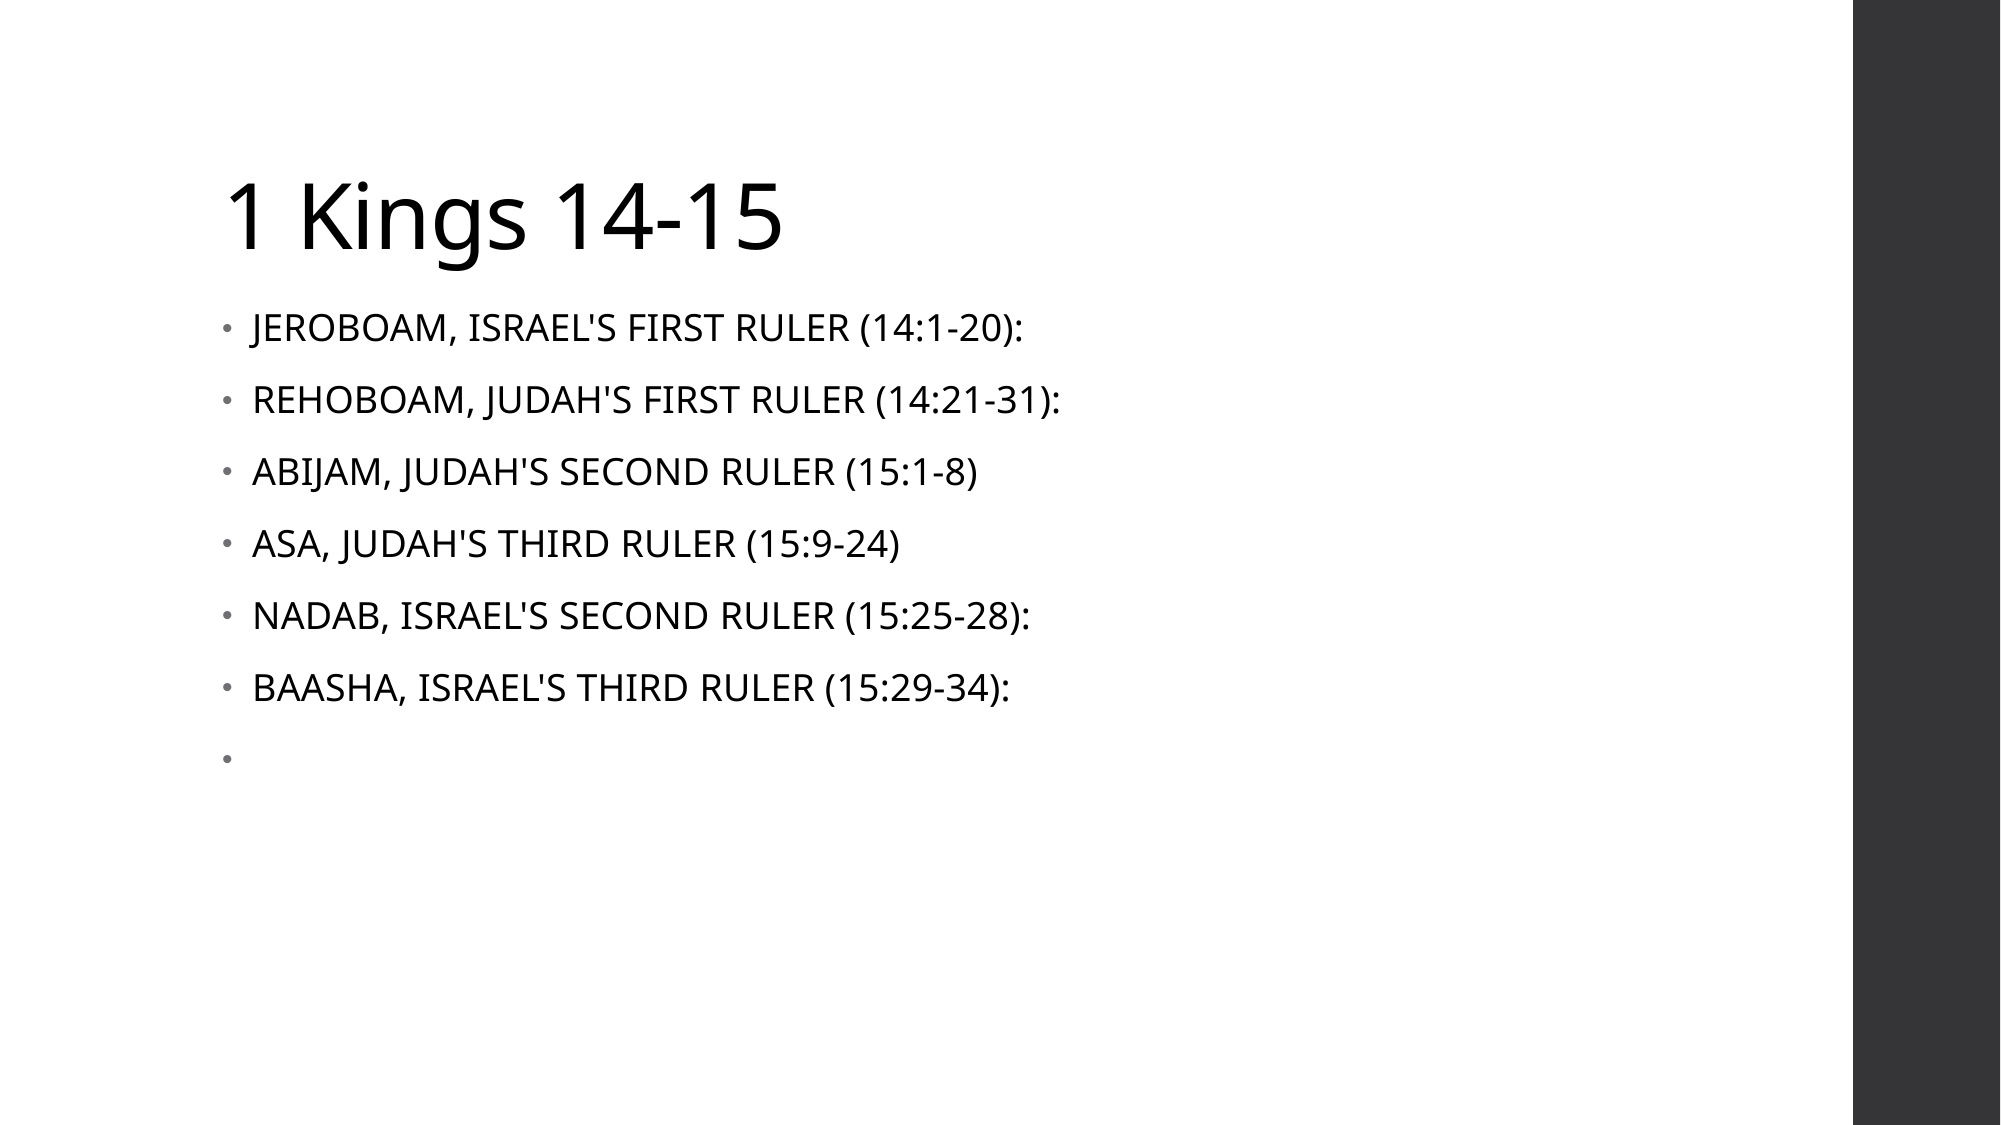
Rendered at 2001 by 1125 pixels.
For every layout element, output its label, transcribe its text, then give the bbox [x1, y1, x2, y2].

title 1 Kings 14-15 [206, 60, 1797, 278]
list JEROBOAM, ISRAEL'S FIRST RULER (14:1-20): REHOBOAM, JUDAH'S FIRST RULER (14:21-31): ABIJAM, JUDAH'S SECOND RULER (15:1-8) ASA, JUDAH'S THIRD RULER (15:9-24) NADAB, ISRAEL'S SECOND RULER (15:25-28): BAASHA, ISRAEL'S THIRD RULER (15:29-34): [206, 299, 1617, 1014]
